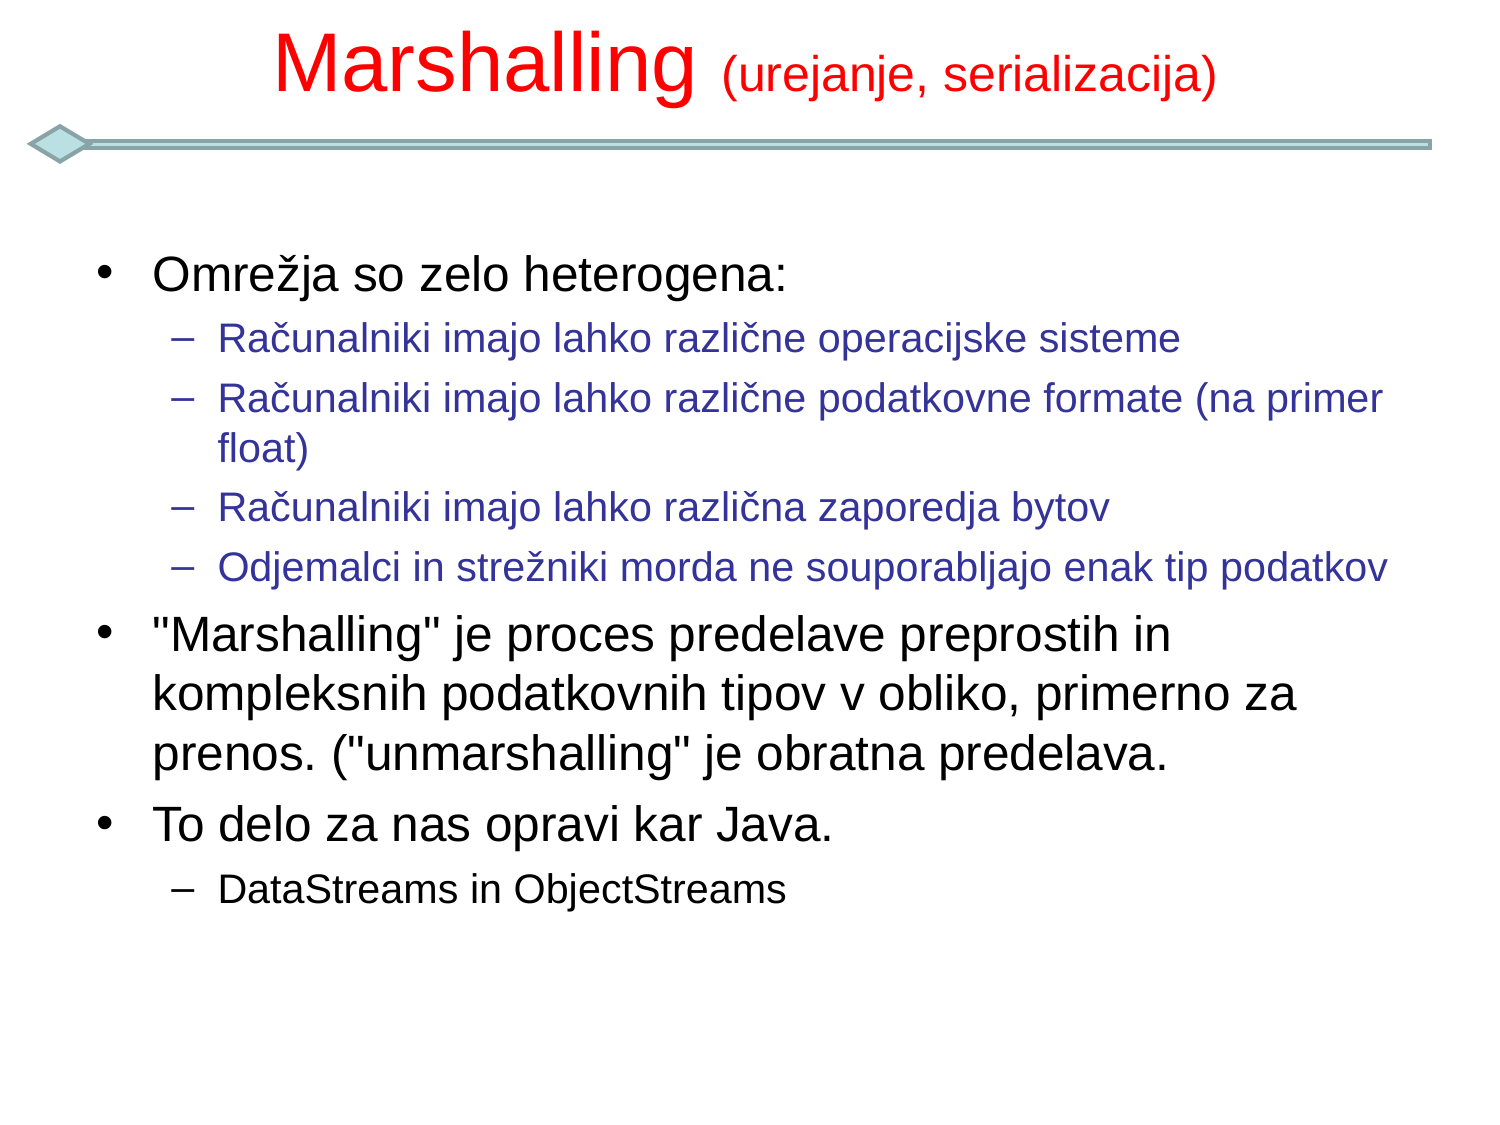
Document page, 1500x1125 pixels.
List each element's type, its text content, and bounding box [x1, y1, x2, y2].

list Omrežja so zelo heterogena: Računalniki imajo lahko različne operacijske sisteme Računalniki imajo lahko različne podatkovne formate (na primer float) Računalniki imajo lahko različna zaporedja bytov Odjemalci in strežniki morda ne souporabljajo enak tip podatkov "Marshalling" je proces predelave preprostih in kompleksnih podatkovnih tipov v obliko, primerno za prenos. ("unmarshalling" je obratna predelava. To delo za nas opravi kar Java. DataStreams in ObjectStreams [81, 234, 1407, 977]
title Marshalling (urejanje, serializacija) [70, 0, 1421, 118]
